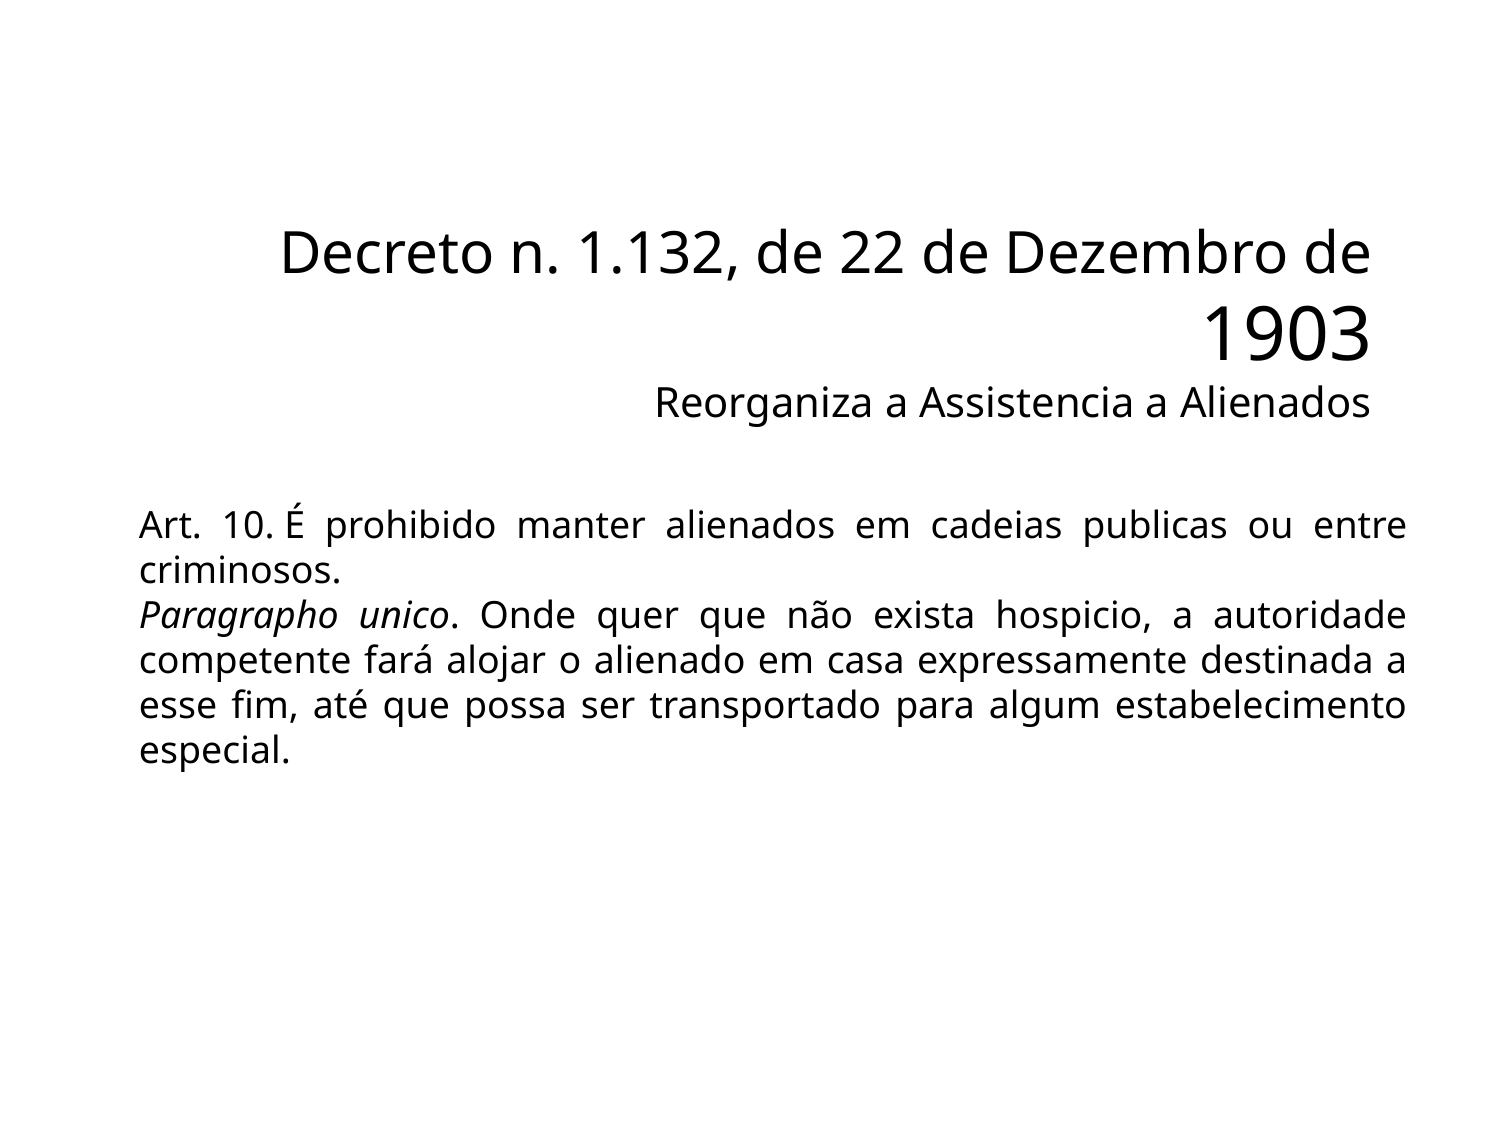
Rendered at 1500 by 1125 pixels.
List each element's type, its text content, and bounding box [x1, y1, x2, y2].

title Decreto n. 1.132, de 22 de Dezembro de 1903 Reorganiza a Assistencia a Alienados [88, 208, 1388, 450]
text_box Art. 10. É prohibido manter alienados em cadeias publicas ou entre criminosos. Paragrapho unico. Onde quer que não exista hospicio, a autoridade competente fará alojar o alienado em casa expressamente destinada a esse fim, até que possa ser transportado para algum estabelecimento especial. [123, 515, 1424, 757]
